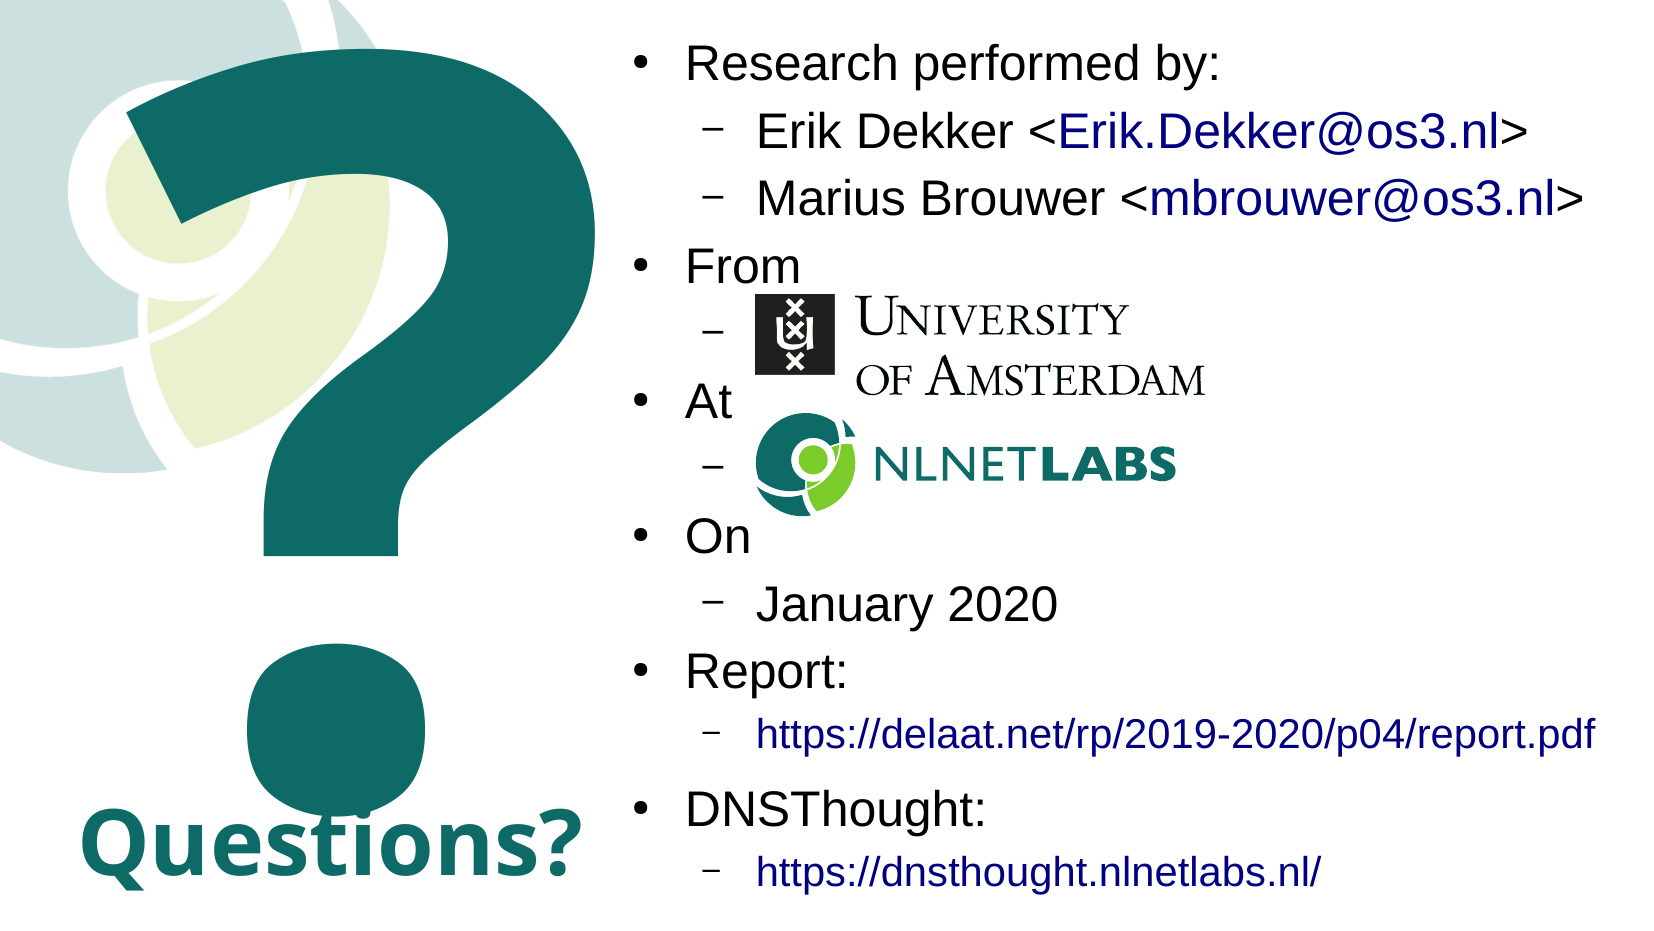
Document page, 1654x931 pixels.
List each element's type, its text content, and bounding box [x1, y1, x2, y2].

picture [755, 294, 1205, 396]
list Research performed by: Erik Dekker <Erik.Dekker@os3.nl> Marius Brouwer <mbrouwer@os3.nl> From At On January 2020 Report: https://delaat.net/rp/2019-2020/p04/report.pdf DNSThought: https://dnsthought.nlnetlabs.nl/ [774, 35, 1654, 931]
title Questions? [29, 777, 632, 886]
picture [755, 413, 1182, 517]
title ? [0, 0, 774, 931]
